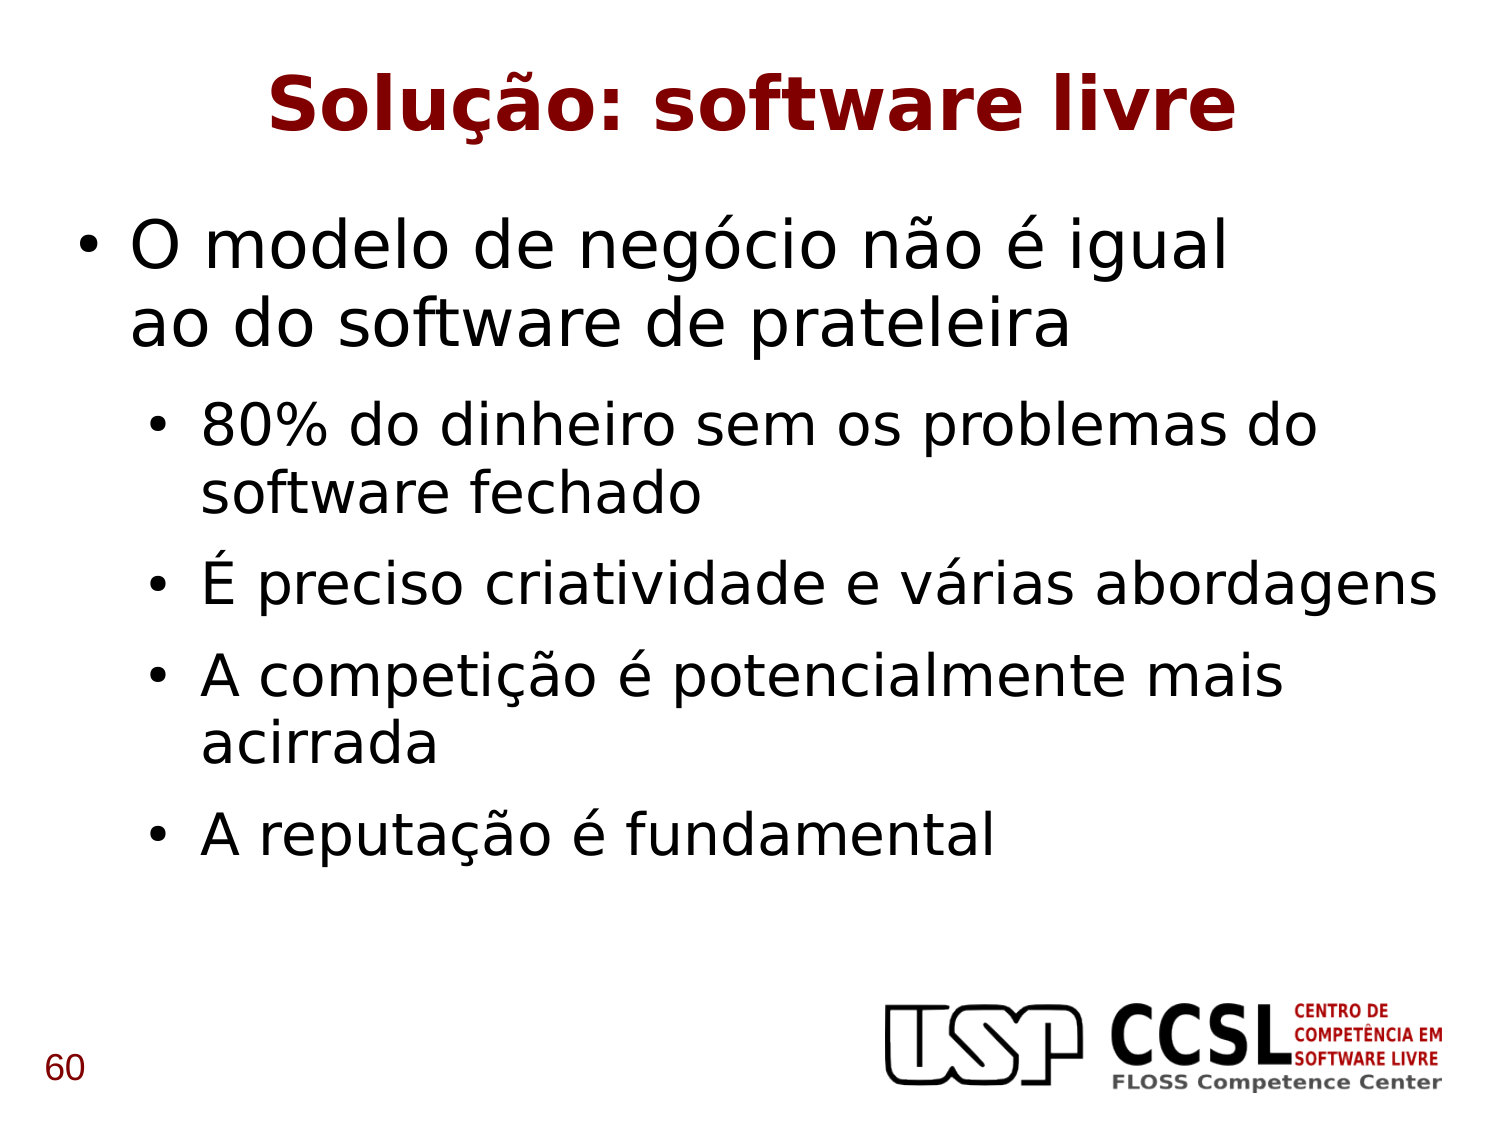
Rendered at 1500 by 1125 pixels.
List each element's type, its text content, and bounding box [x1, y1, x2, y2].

list O modelo de negócio não é igual ao do software de prateleira 80% do dinheiro sem os problemas do software fechado É preciso criatividade e várias abordagens A competição é potencialmente mais acirrada A reputação é fundamental [59, 206, 1447, 950]
title Solução: software livre [59, 29, 1447, 180]
picture [885, 1003, 1442, 1093]
